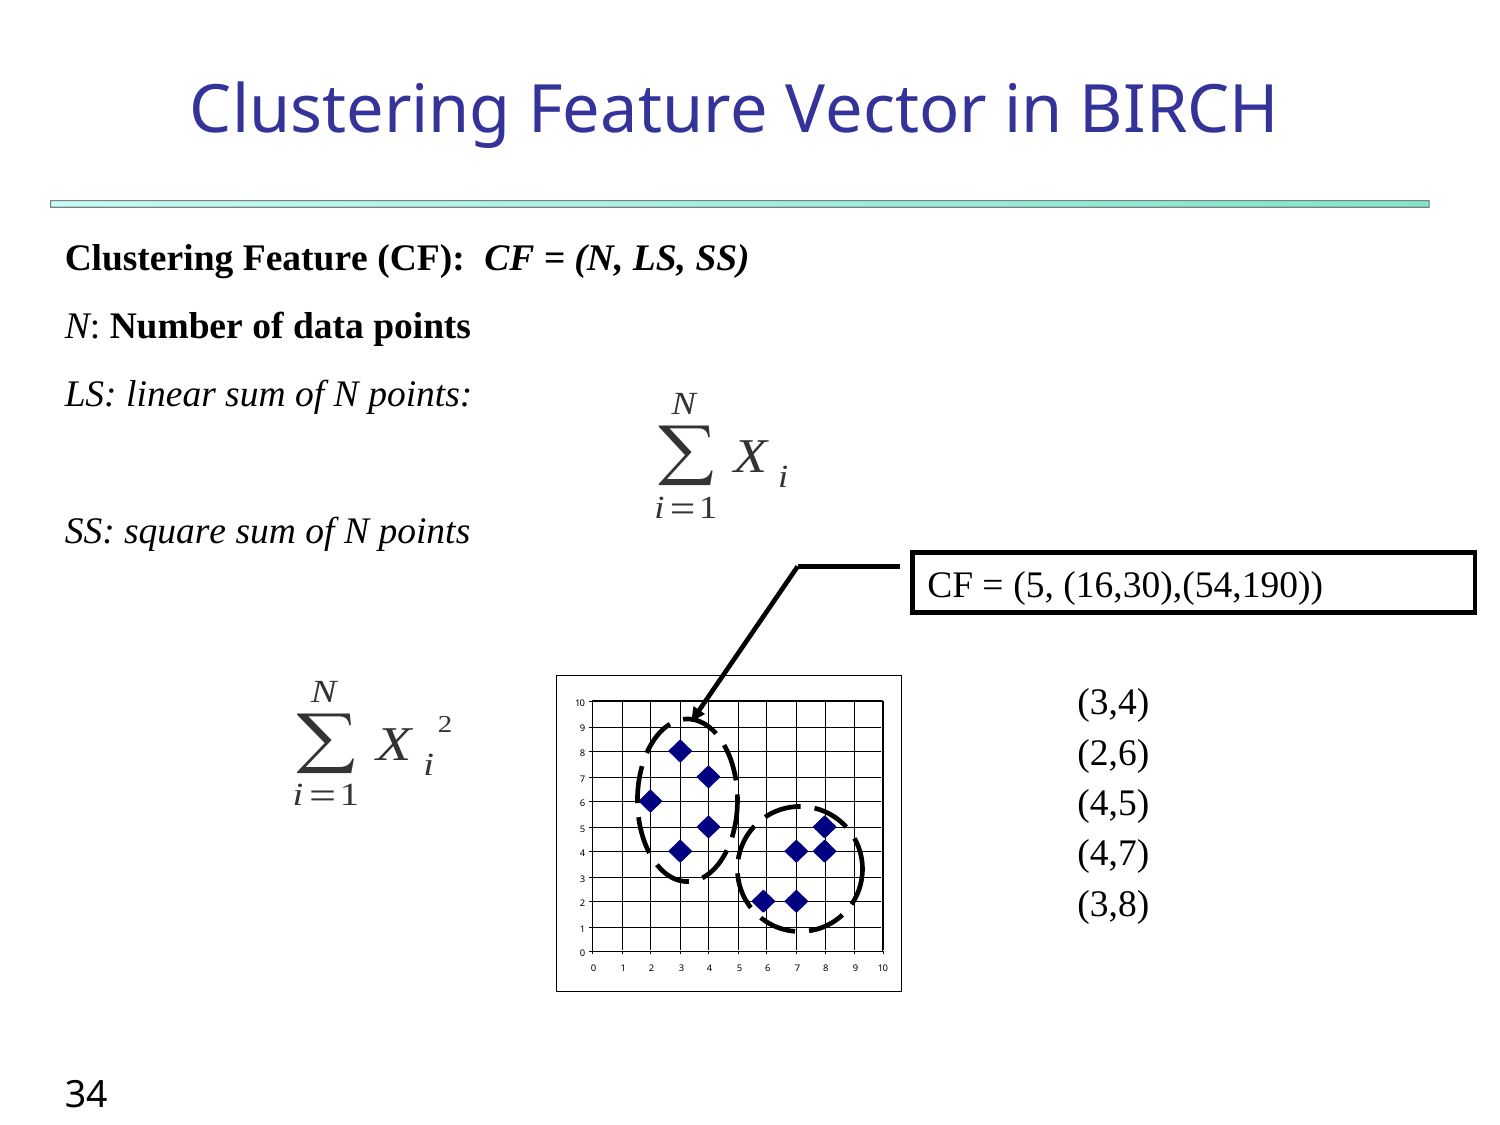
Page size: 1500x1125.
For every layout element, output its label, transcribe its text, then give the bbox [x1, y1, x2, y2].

text_box Clustering Feature Vector in BIRCH [174, 49, 1338, 163]
chart [278, 675, 472, 813]
text_box 18 [49, 1062, 363, 1125]
chart [640, 387, 810, 526]
text_box (3,4) (2,6) (4,5) (4,7) (3,8) [1062, 685, 1225, 930]
text_box Clustering Feature (CF): CF = (N, LS, SS) N: Number of data points LS: linear sum of N points: SS: square sum of N points [50, 224, 1026, 559]
chart [549, 669, 913, 1000]
text_box CF = (5, (16,30),(54,190)) [912, 552, 1475, 613]
